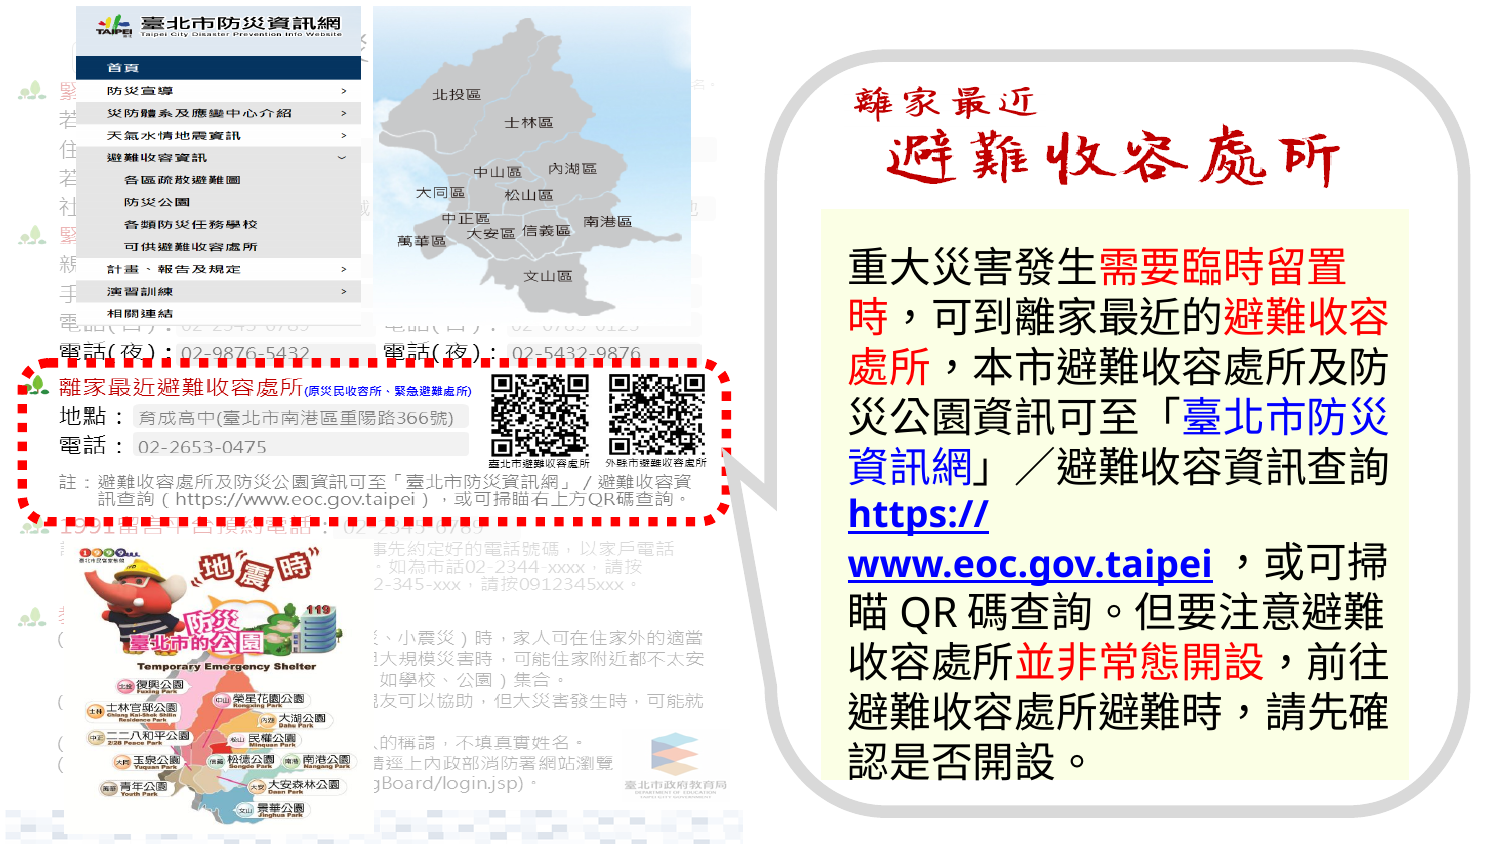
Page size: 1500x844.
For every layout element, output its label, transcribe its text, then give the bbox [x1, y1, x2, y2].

picture [5, 344, 743, 514]
text_box [0, 514, 754, 844]
text_box [1020, 768, 1027, 775]
text_box [1034, 776, 1050, 780]
picture [373, 6, 691, 326]
text_box [852, 768, 859, 775]
text_box [985, 770, 996, 780]
picture [76, 6, 361, 326]
text_box 重大災害發生需要臨時留置時，可到離家最近的避難收容處所，本市避難收容處所及防災公園資訊可至「臺北市防災資訊網」／避難收容資訊查詢https://www.eoc.gov.taipei，或可掃瞄QR碼查詢。但要注意避難收容處所並非常態開設，前往避難收容處所避難時，請先確認是否開設。 [832, 232, 1408, 753]
text_box [1036, 763, 1048, 771]
picture [844, 79, 1346, 199]
text_box [0, 0, 747, 344]
text_box [894, 773, 915, 780]
text_box [979, 753, 1007, 780]
picture [64, 540, 374, 834]
text_box [942, 767, 962, 776]
text_box [821, 209, 1409, 780]
text_box [747, 514, 754, 551]
